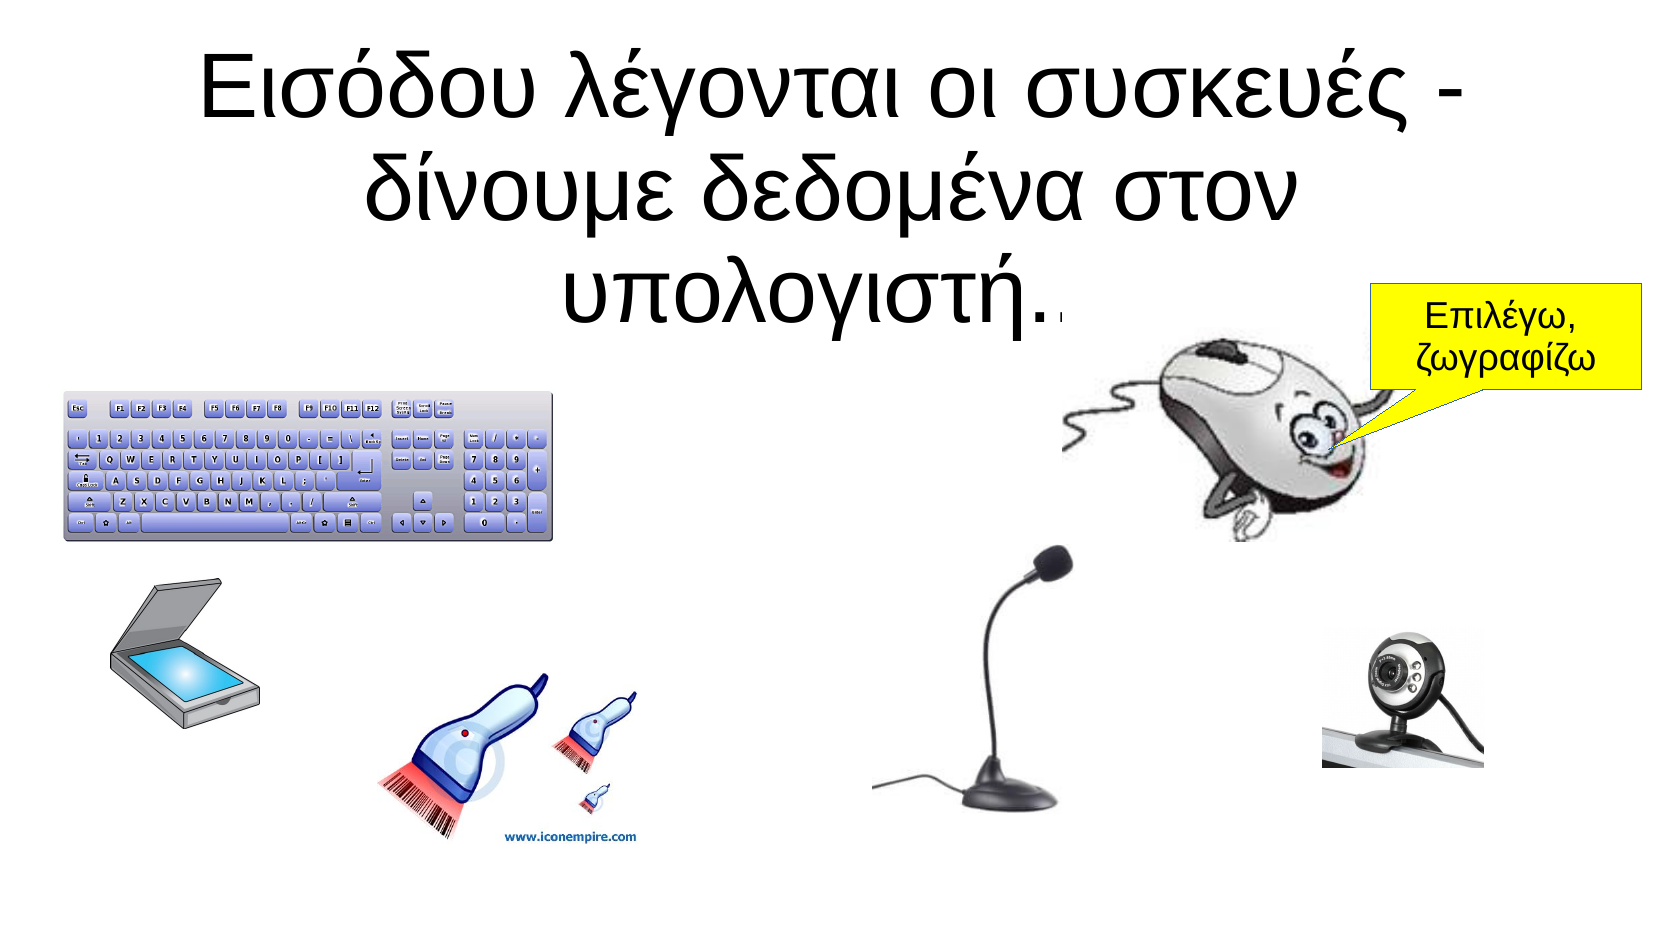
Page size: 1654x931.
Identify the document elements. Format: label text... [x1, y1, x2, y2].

picture [377, 673, 638, 844]
picture [1322, 626, 1484, 768]
picture [1062, 295, 1418, 542]
picture [60, 389, 556, 544]
text_box Επιλέγω, ζωγραφίζω [1328, 283, 1642, 450]
picture [110, 578, 260, 729]
title Εισόδου λέγονται οι συσκευές -δίνουμε δεδομένα στον υπολογιστή... [177, 34, 1489, 343]
picture [872, 544, 1075, 815]
